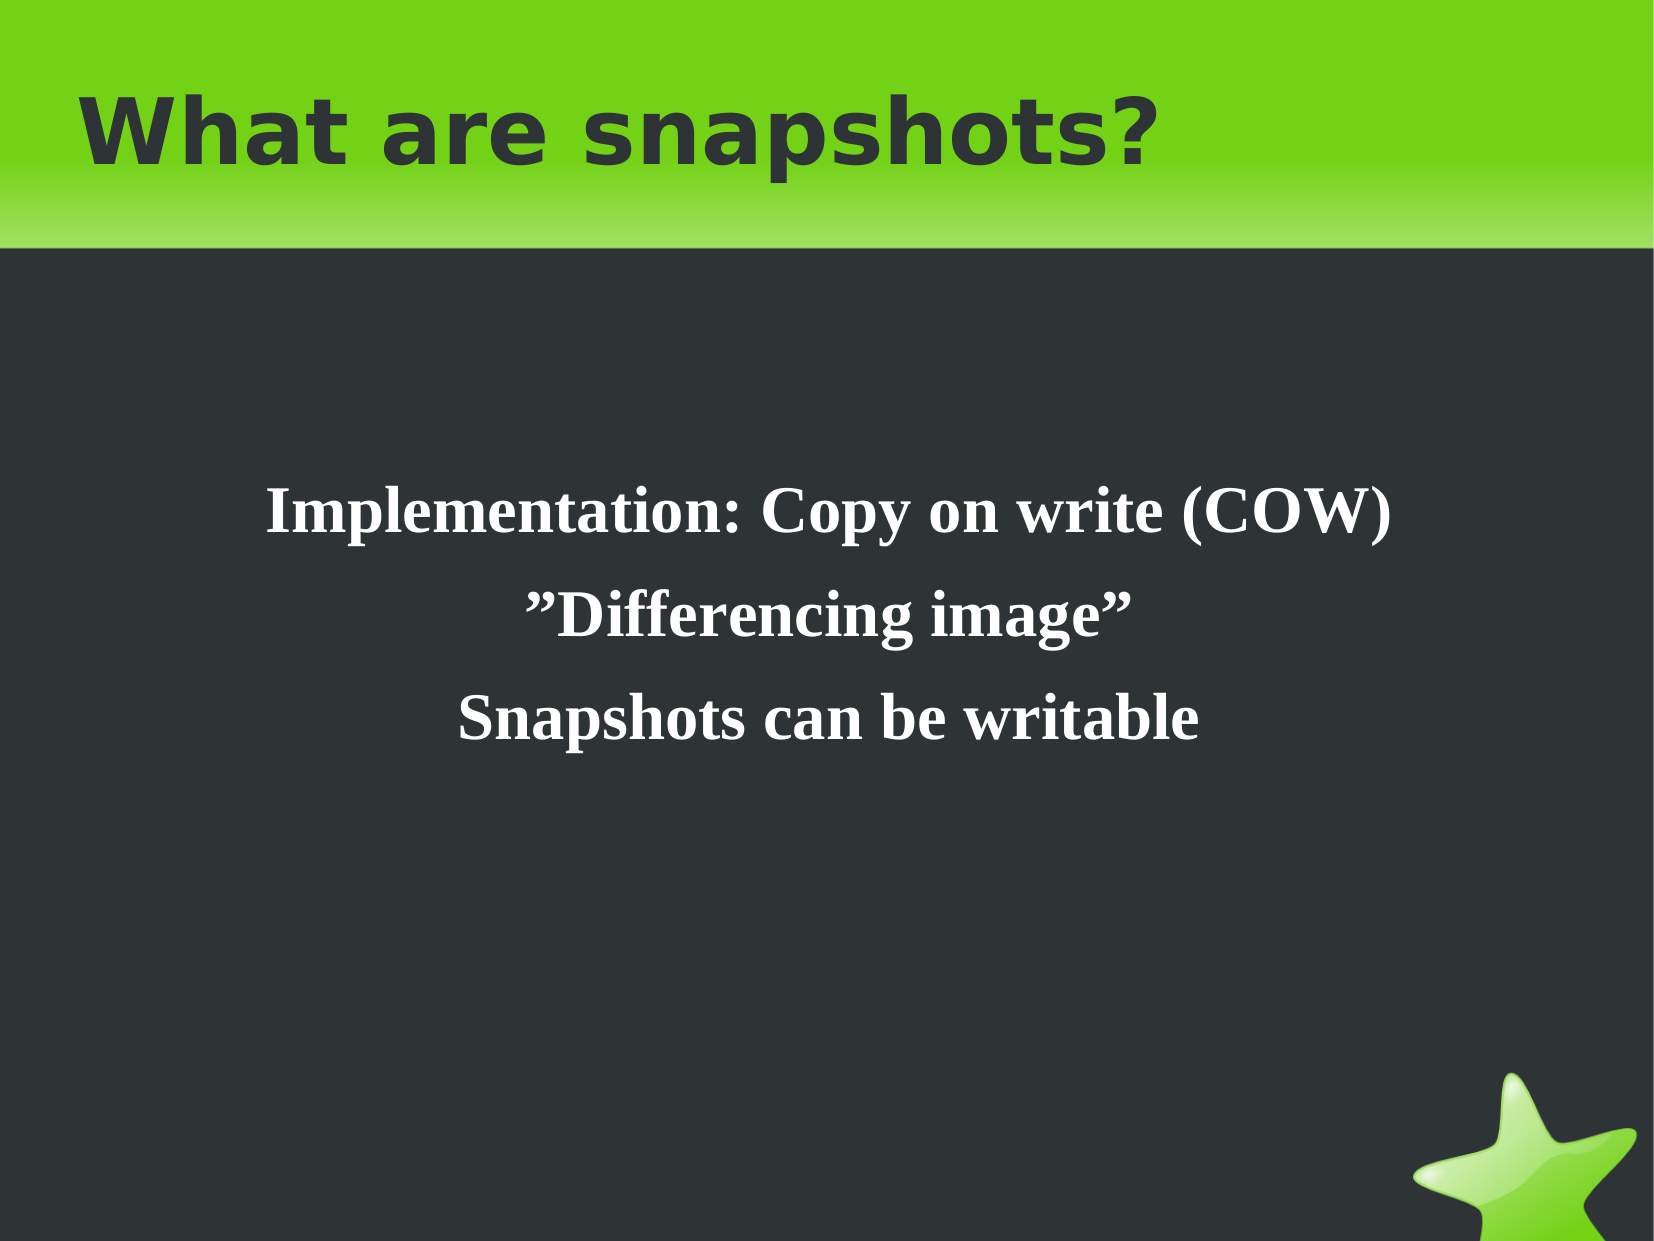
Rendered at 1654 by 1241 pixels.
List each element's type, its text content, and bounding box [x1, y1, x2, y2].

picture [0, 0, 1654, 1241]
list Implementation: Copy on write (COW) ”Differencing image” Snapshots can be writable [76, 265, 1565, 1123]
title What are snapshots? [76, 29, 1565, 237]
